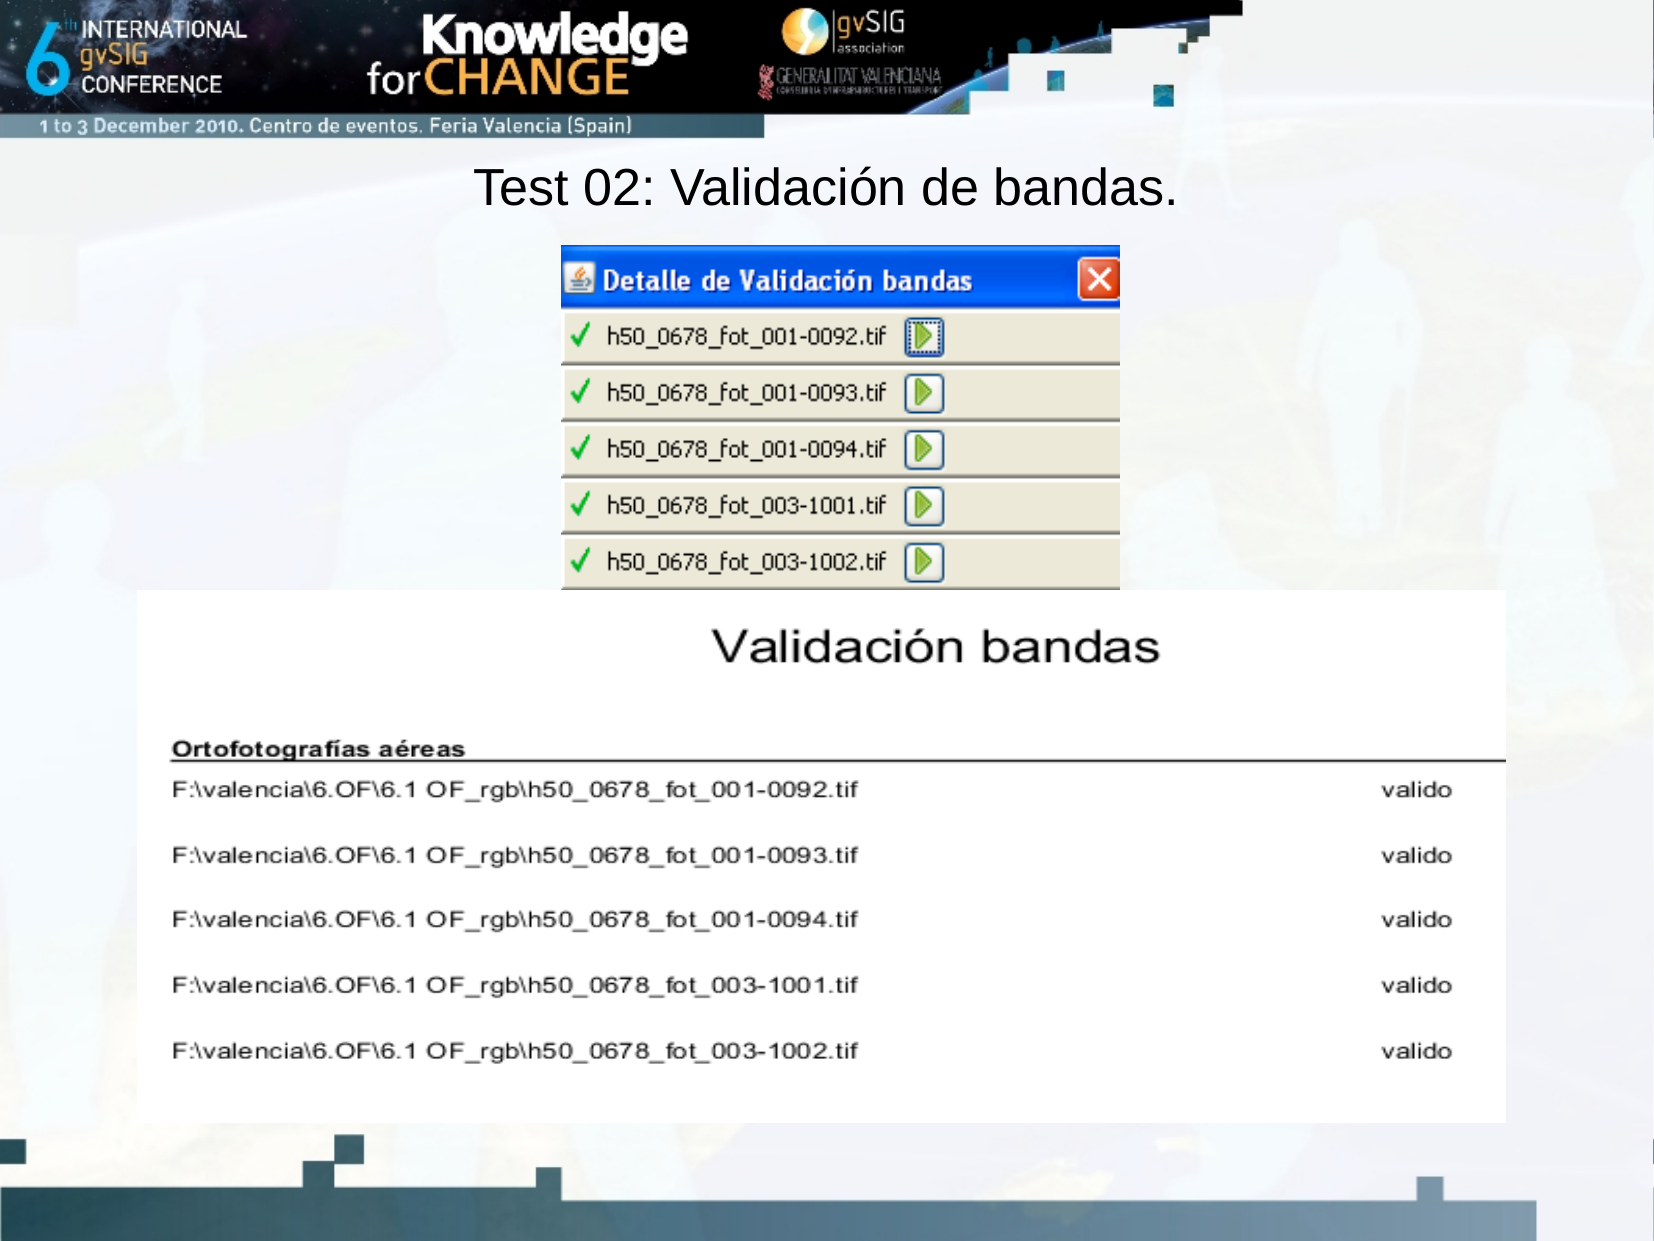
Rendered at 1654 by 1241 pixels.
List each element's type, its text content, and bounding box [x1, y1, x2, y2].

picture [0, 0, 1654, 1241]
title Test 02: Validación de bandas. [82, 118, 1571, 257]
